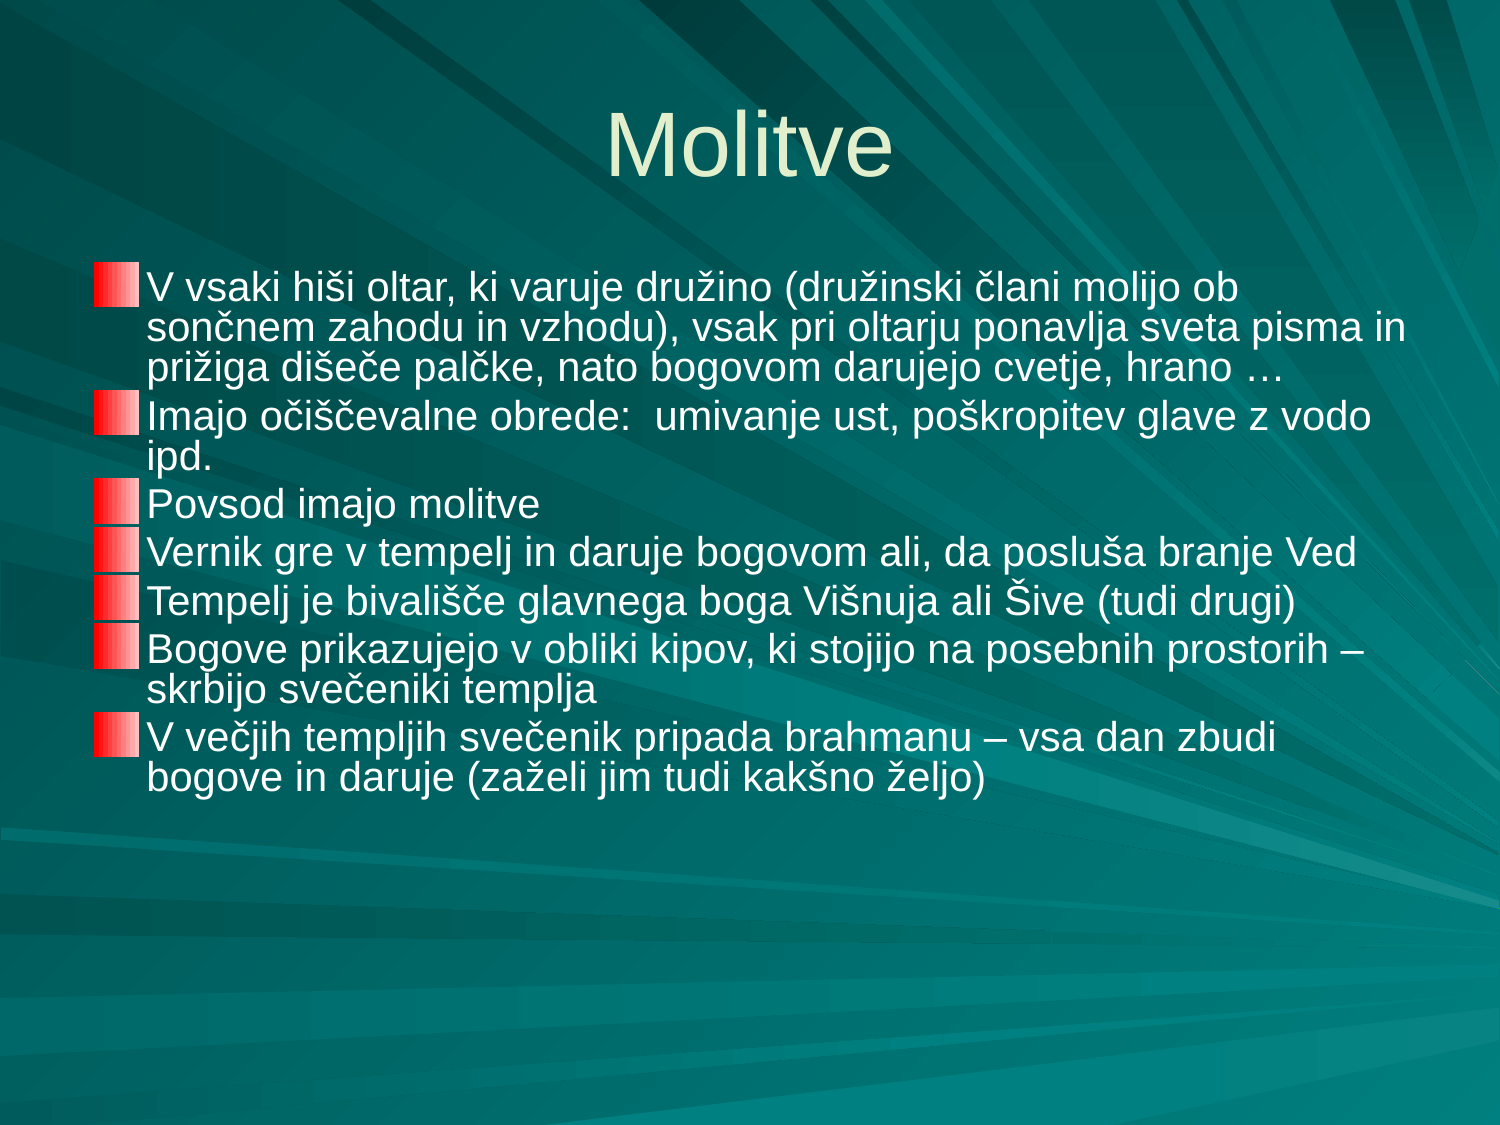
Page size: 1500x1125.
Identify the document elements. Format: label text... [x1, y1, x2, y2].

list V vsaki hiši oltar, ki varuje družino (družinski člani molijo ob sončnem zahodu in vzhodu), vsak pri oltarju ponavlja sveta pisma in prižiga dišeče palčke, nato bogovom darujejo cvetje, hrano … Imajo očiščevalne obrede: umivanje ust, poškropitev glave z vodo ipd. Povsod imajo molitve Vernik gre v tempelj in daruje bogovom ali, da posluša branje Ved Tempelj je bivališče glavnega boga Višnuja ali Šive (tudi drugi) Bogove prikazujejo v obliki kipov, ki stojijo na posebnih prostorih – skrbijo svečeniki templja V večjih templjih svečenik pripada brahmanu – vsa dan zbudi bogove in daruje (zaželi jim tudi kakšno željo) [75, 262, 1425, 1006]
title Molitve [75, 45, 1425, 234]
picture [90, 258, 144, 262]
